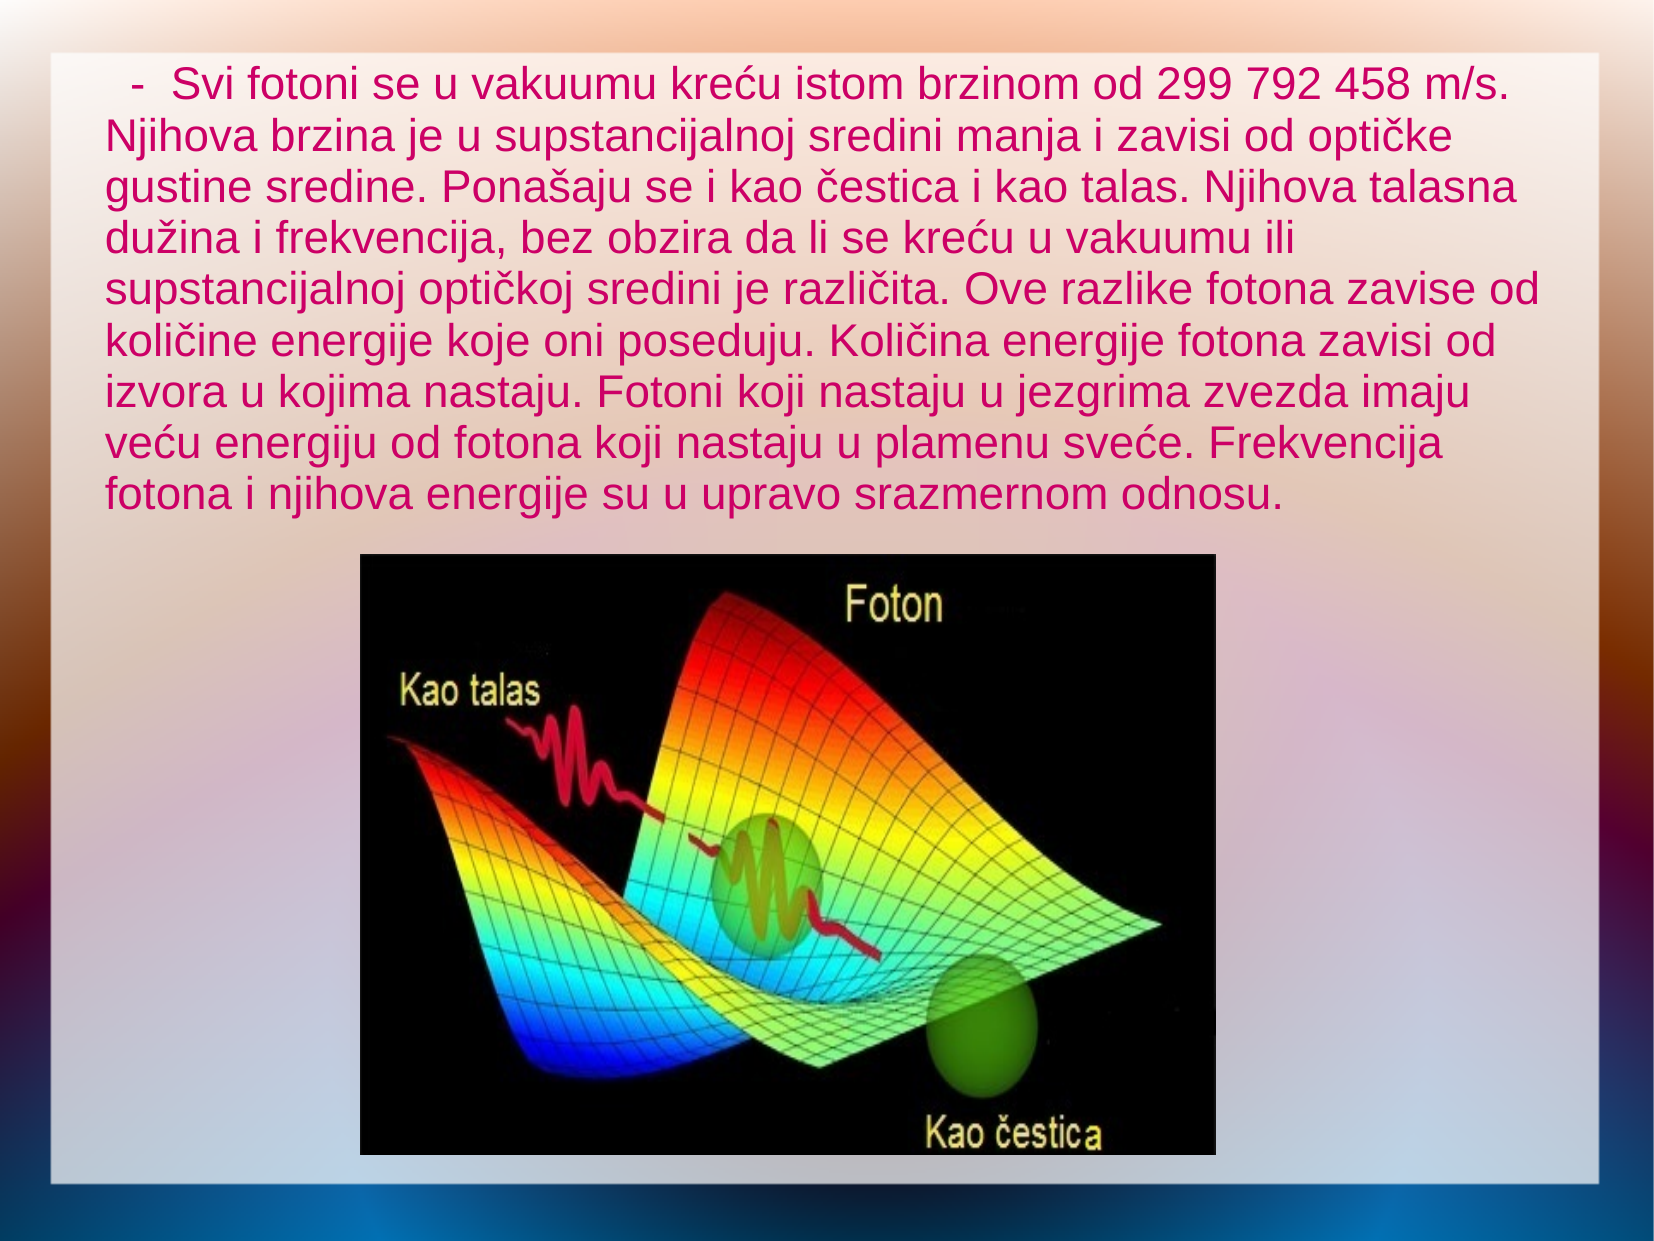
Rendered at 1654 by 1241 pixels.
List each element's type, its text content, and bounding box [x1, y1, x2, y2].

text_box - Svi fotoni se u vakuumu kreću istom brzinom od 299 792 458 m/s. Njihova brzina je u supstancijalnoj sredini manja i zavisi od optičke gustine sredine. Ponašaju se i kao čestica i kao talas. Njihova talasna dužina i frekvencija, bez obzira da li se kreću u vakuumu ili supstancijalnoj optičkoj sredini je različita. Ove razlike fotona zavise od količine energije koje oni poseduju. Količina energije fotona zavisi od izvora u kojima nastaju. Fotoni koji nastaju u jezgrima zvezda imaju veću energiju od fotona koji nastaju u plamenu sveće. Frekvencija fotona i njihova energije su u upravo srazmernom odnosu. [90, 50, 1591, 525]
picture [0, 0, 1654, 1241]
